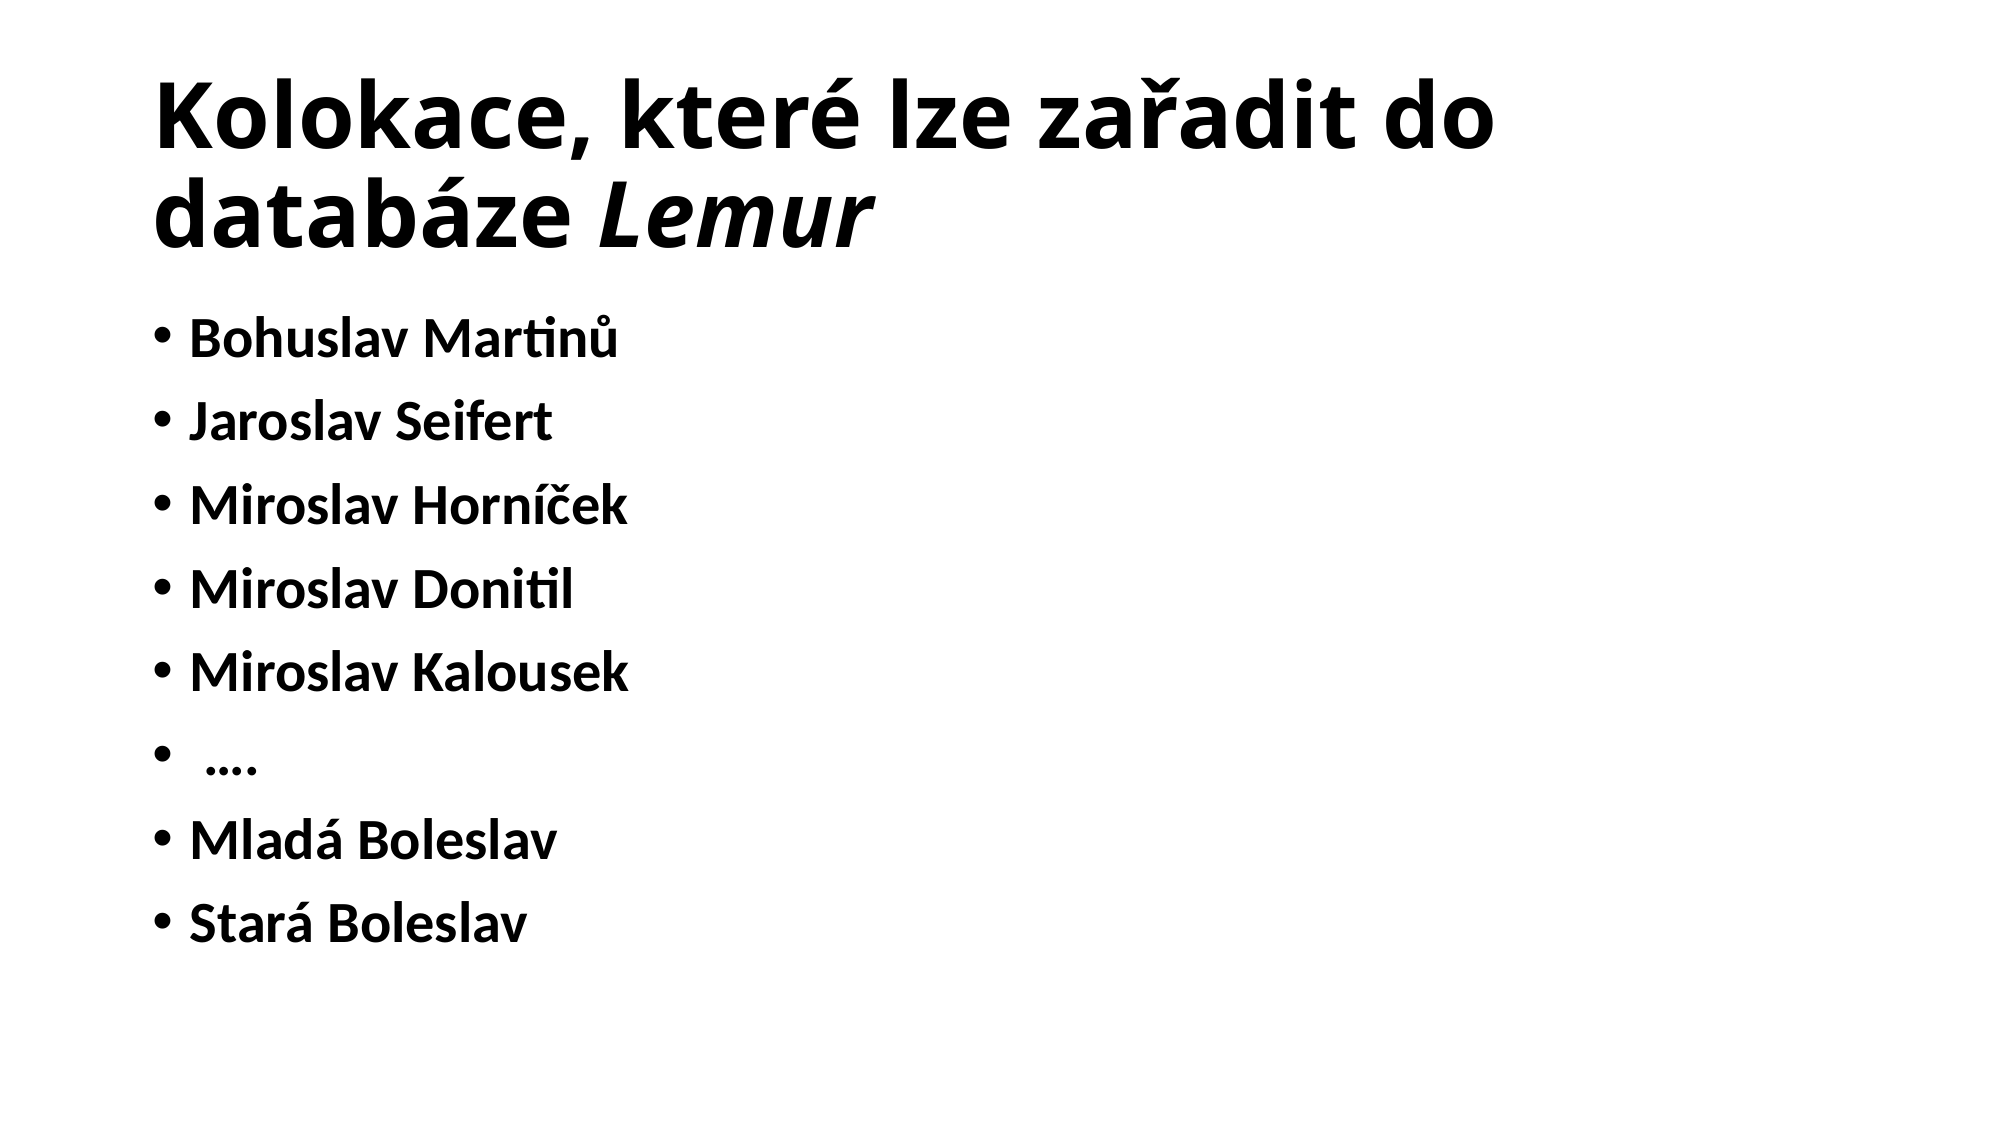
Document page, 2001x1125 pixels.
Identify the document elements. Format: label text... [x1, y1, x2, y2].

title Kolokace, které lze zařadit do databáze Lemur [137, 59, 1863, 278]
list Bohuslav Martinů Jaroslav Seifert Miroslav Horníček Miroslav Donitil Miroslav Kalousek …. Mladá Boleslav Stará Boleslav [137, 299, 1863, 1014]
